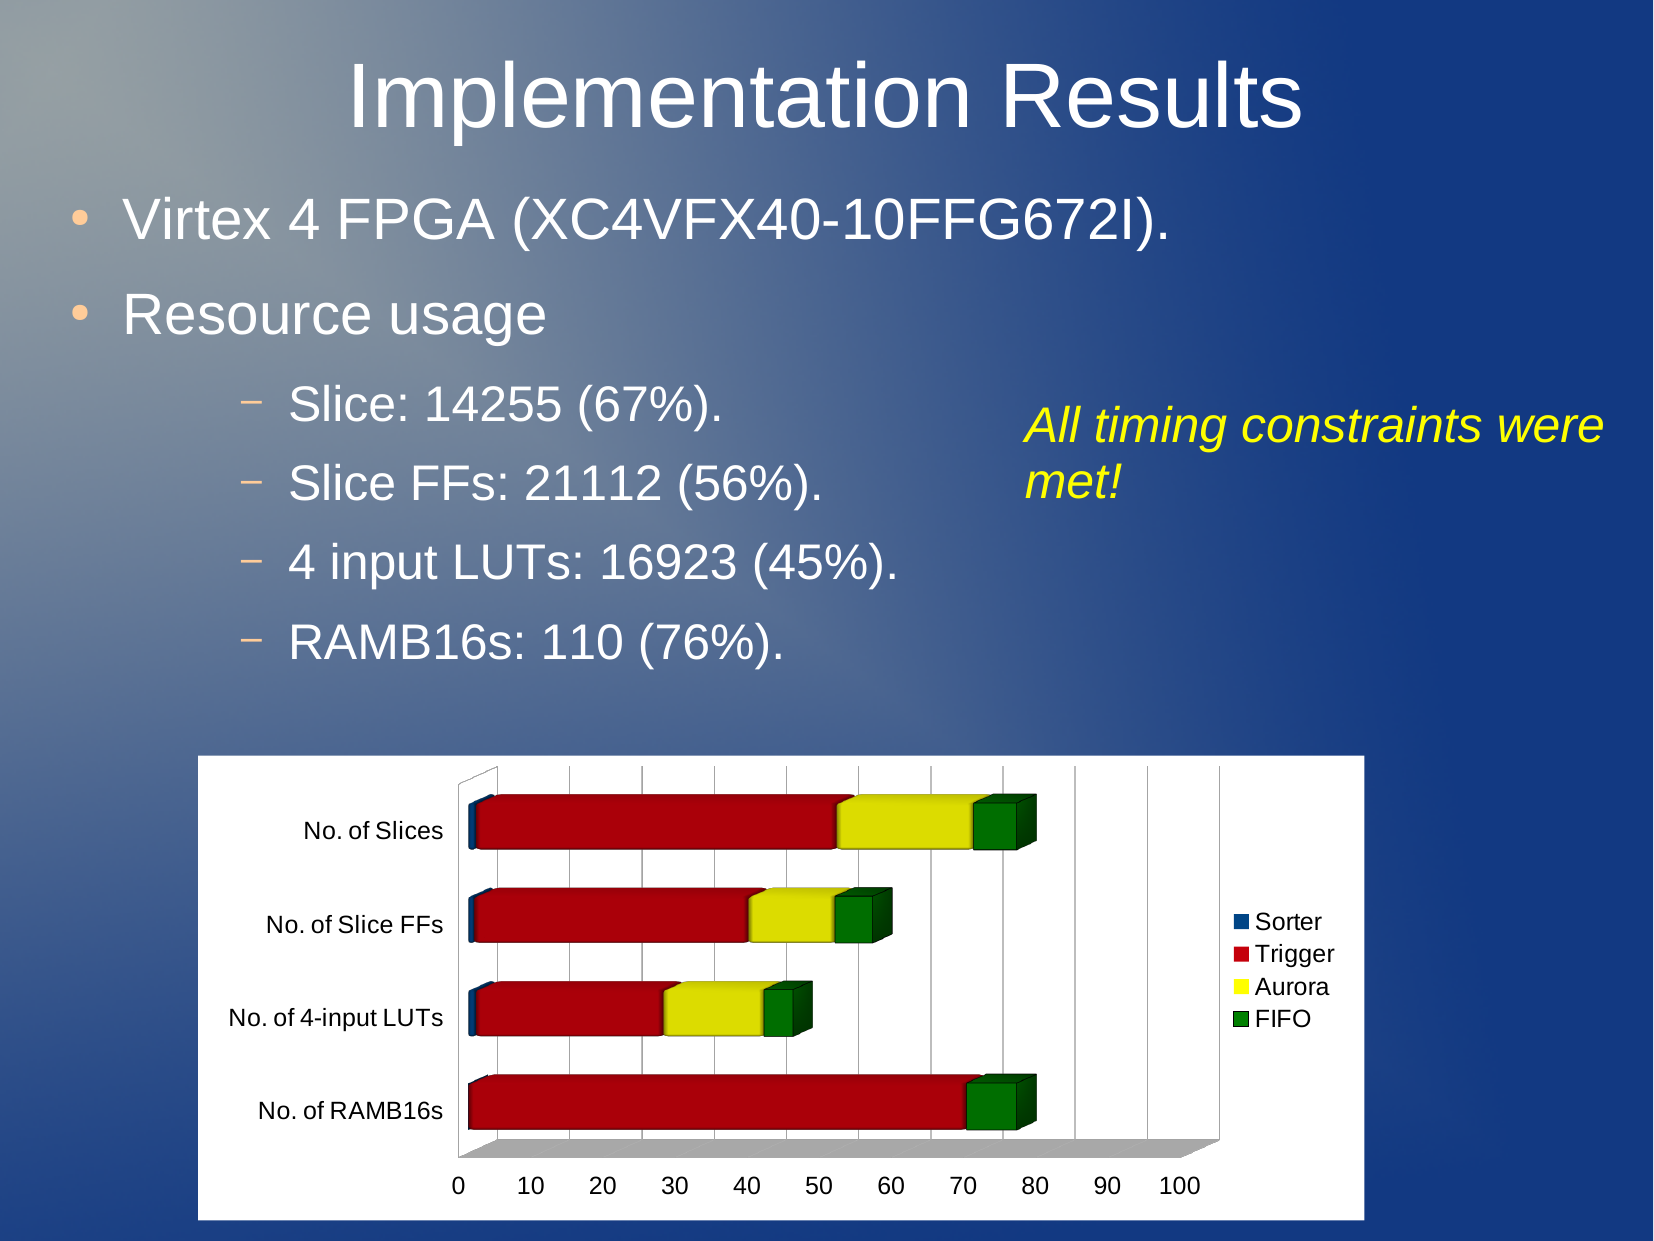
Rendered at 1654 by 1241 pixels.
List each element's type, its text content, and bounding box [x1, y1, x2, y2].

title Implementation Results [82, 30, 1571, 161]
picture [0, 0, 1654, 1241]
chart [198, 755, 1365, 1221]
text_box All timing constraints were met! [1010, 390, 1641, 538]
list Virtex 4 FPGA (XC4VFX40-10FFG672I). Resource usage Slice: 14255 (67%). Slice FFs: 21112 (56%). 4 input LUTs: 16923 (45%). RAMB16s: 110 (76%). [51, 186, 1574, 751]
